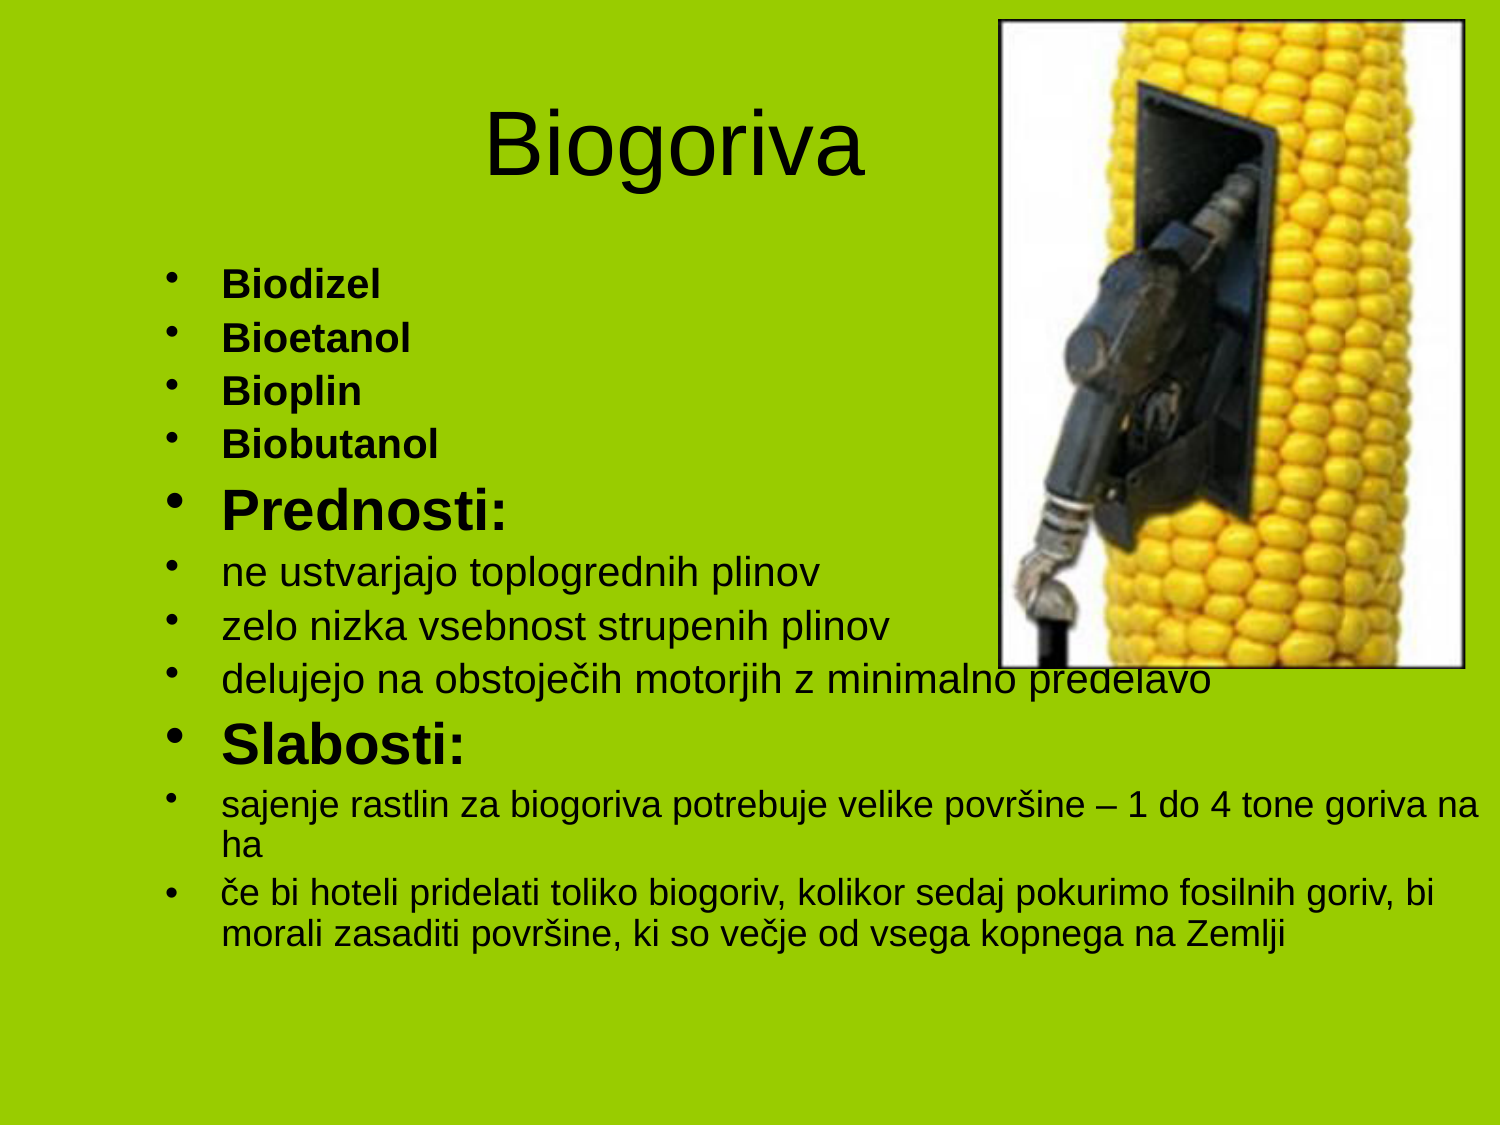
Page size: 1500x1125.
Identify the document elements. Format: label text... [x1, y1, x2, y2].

picture [998, 19, 1466, 669]
list Biodizel Bioetanol Bioplin Biobutanol Prednosti: ne ustvarjajo toplogrednih plinov zelo nizka vsebnost strupenih plinov delujejo na obstoječih motorjih z minimalno predelavo Slabosti: sajenje rastlin za biogoriva potrebuje velike površine – 1 do 4 tone goriva na ha • če bi hoteli pridelati toliko biogoriv, kolikor sedaj pokurimo fosilnih goriv, bi morali zasaditi površine, ki so večje od vsega kopnega na Zemlji [150, 255, 1500, 998]
title Biogoriva [0, 45, 998, 233]
